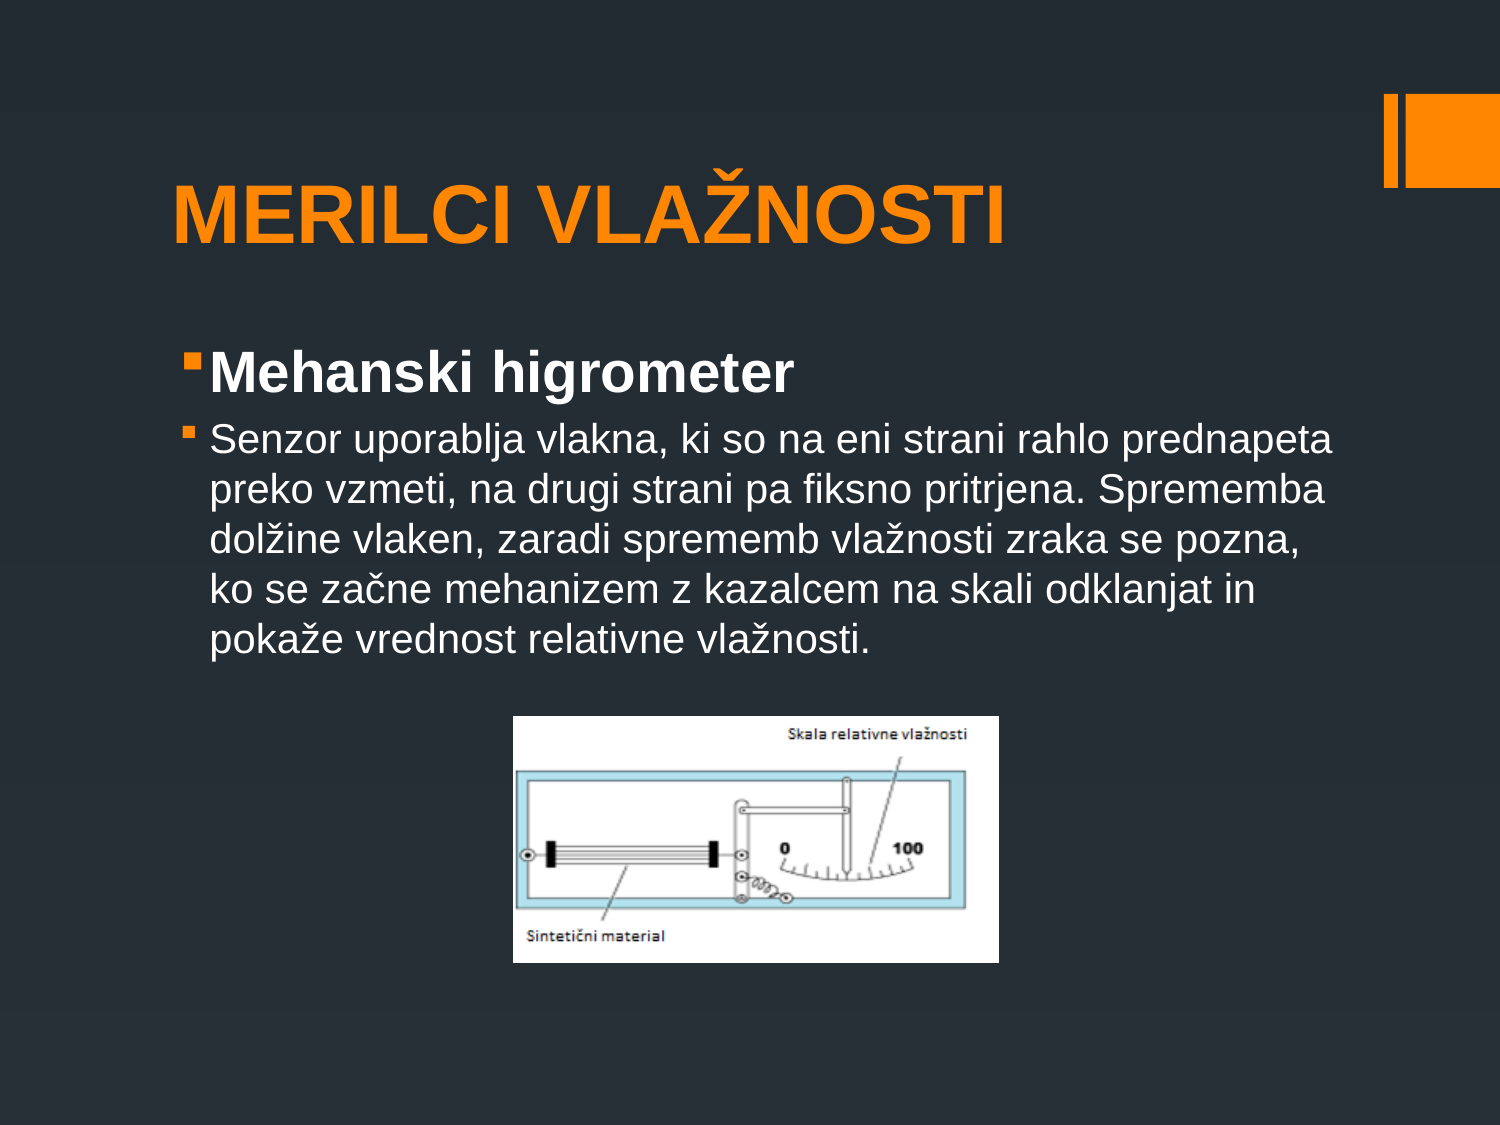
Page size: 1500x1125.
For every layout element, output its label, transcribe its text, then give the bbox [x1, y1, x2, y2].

title MERILCI VLAŽNOSTI [156, 78, 1357, 268]
list Mehanski higrometer Senzor uporablja vlakna, ki so na eni strani rahlo prednapeta preko vzmeti, na drugi strani pa fiksno pritrjena. Sprememba dolžine vlaken, zaradi sprememb vlažnosti zraka se pozna, ko se začne mehanizem z kazalcem na skali odklanjat in pokaže vrednost relativne vlažnosti. [156, 326, 1357, 907]
picture [513, 716, 999, 963]
